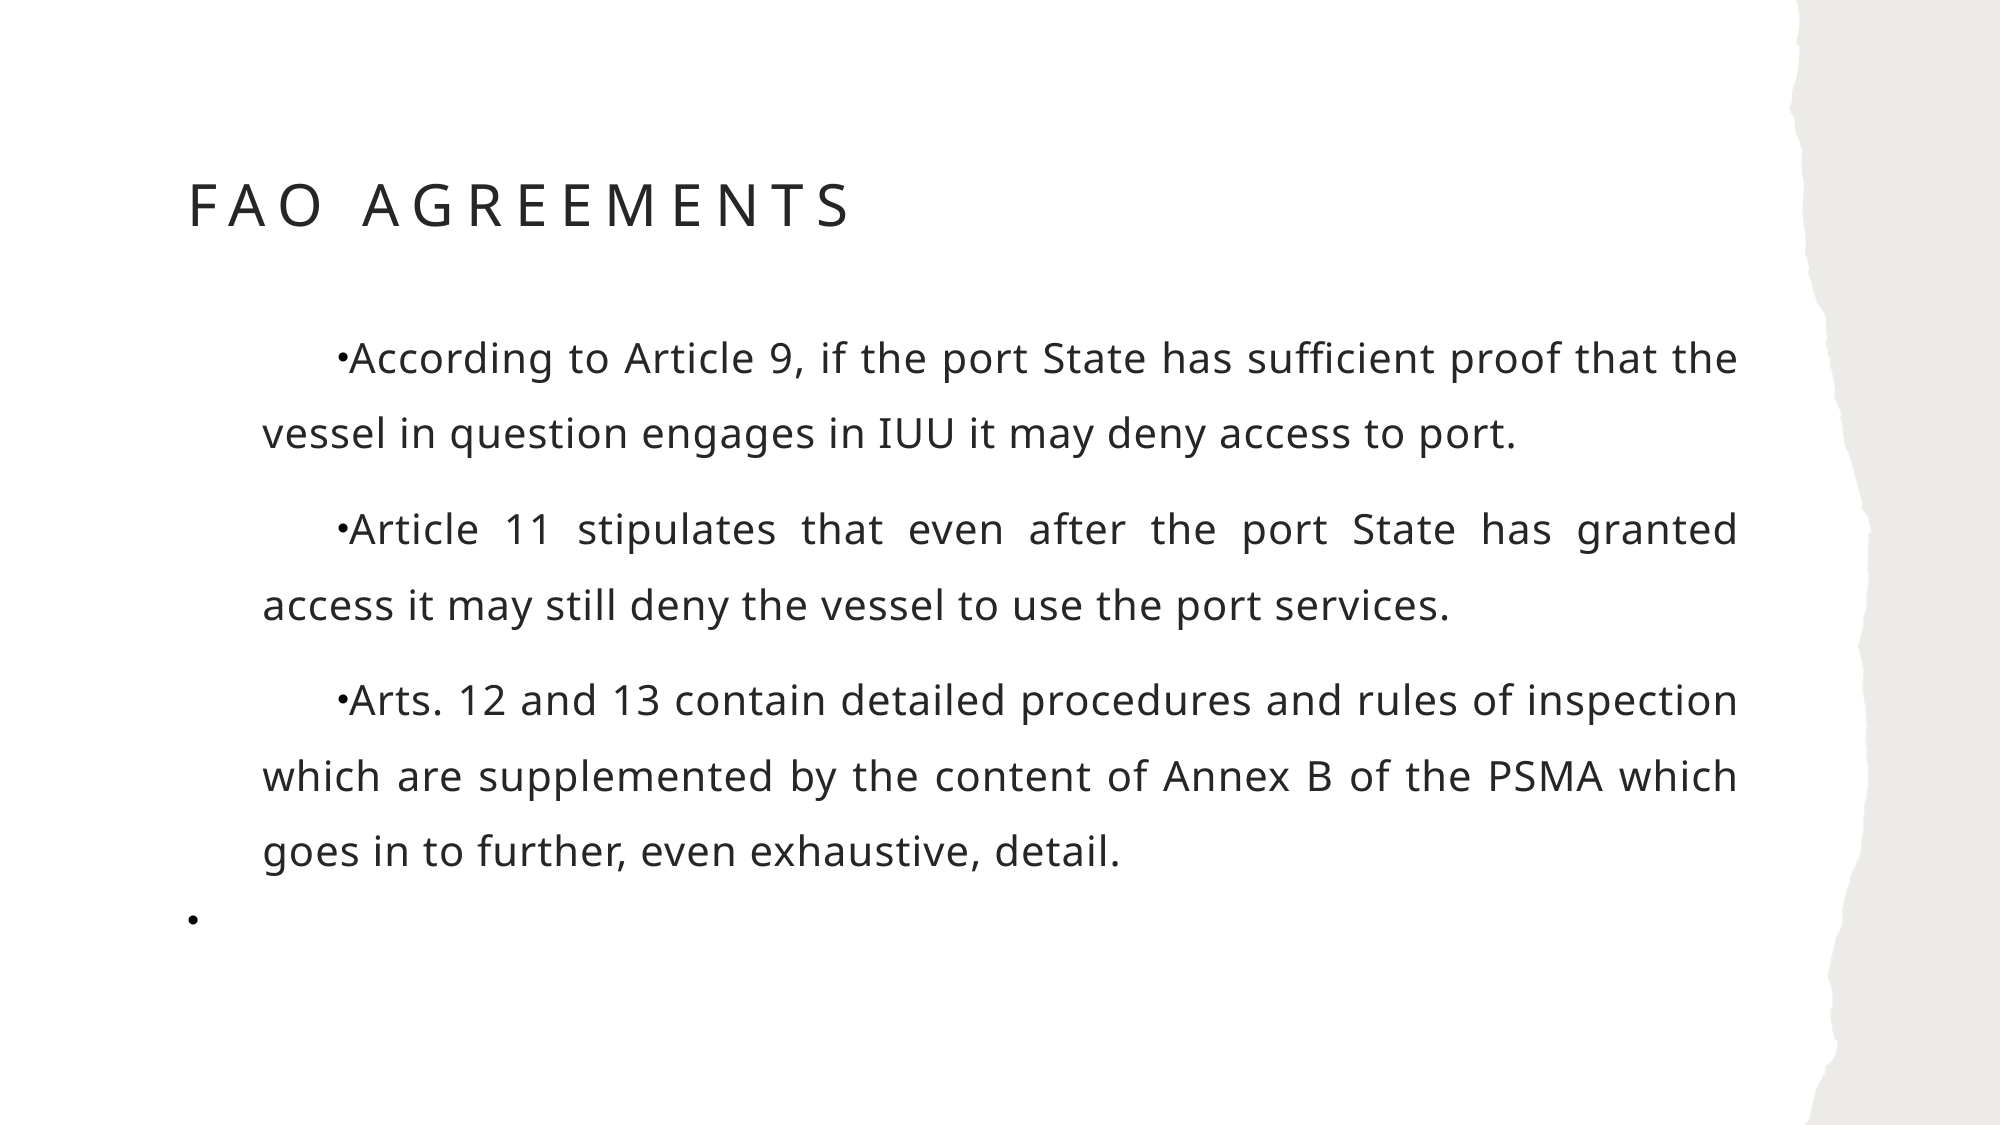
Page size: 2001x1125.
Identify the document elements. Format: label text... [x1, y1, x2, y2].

title Fao agreements [172, 99, 1782, 299]
list According to Article 9, if the port State has sufficient proof that the vessel in question engages in IUU it may deny access to port. Article 11 stipulates that even after the port State has granted access it may still deny the vessel to use the port services. Arts. 12 and 13 contain detailed procedures and rules of inspection which are supplemented by the content of Annex B of the PSMA which goes in to further, even exhaustive, detail. [172, 299, 1782, 1026]
